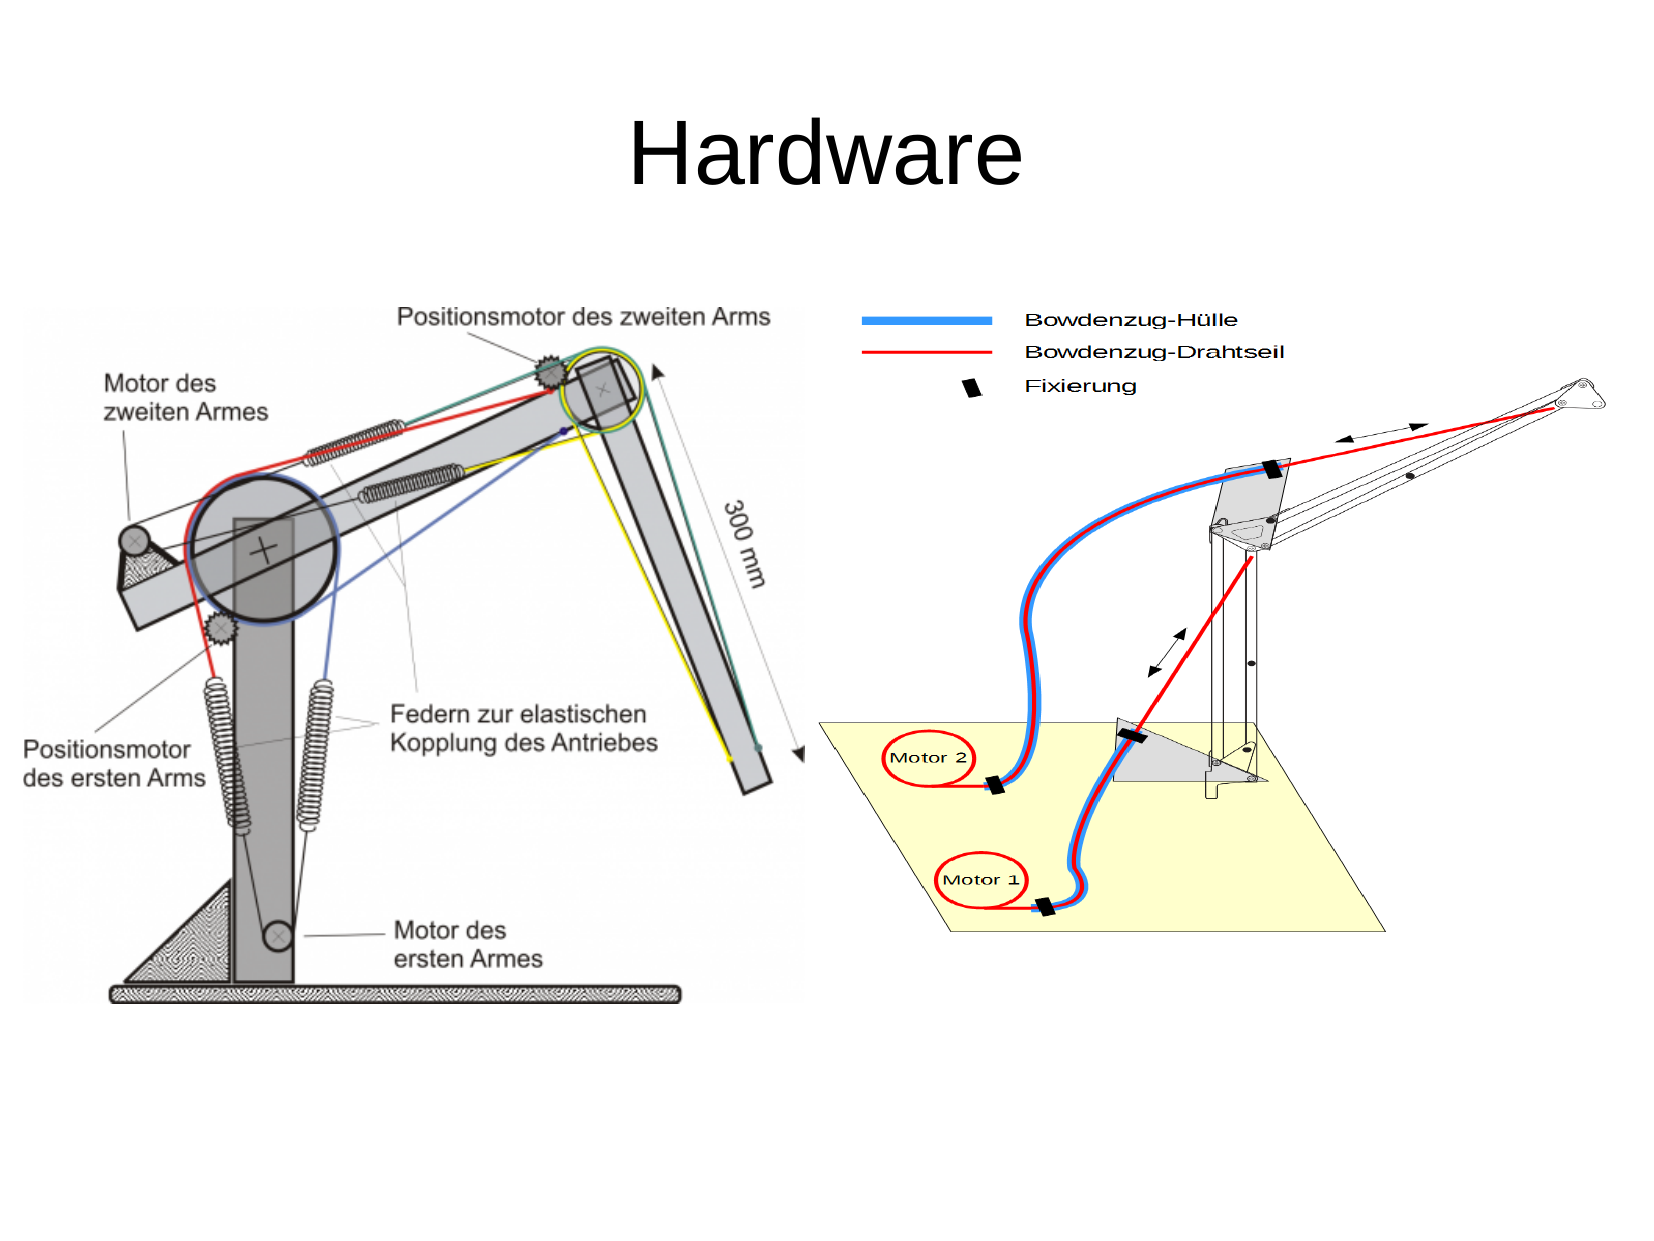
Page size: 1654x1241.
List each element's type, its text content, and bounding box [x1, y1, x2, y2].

title Hardware [82, 49, 1571, 257]
picture [806, 283, 1628, 1016]
picture [23, 307, 805, 1004]
